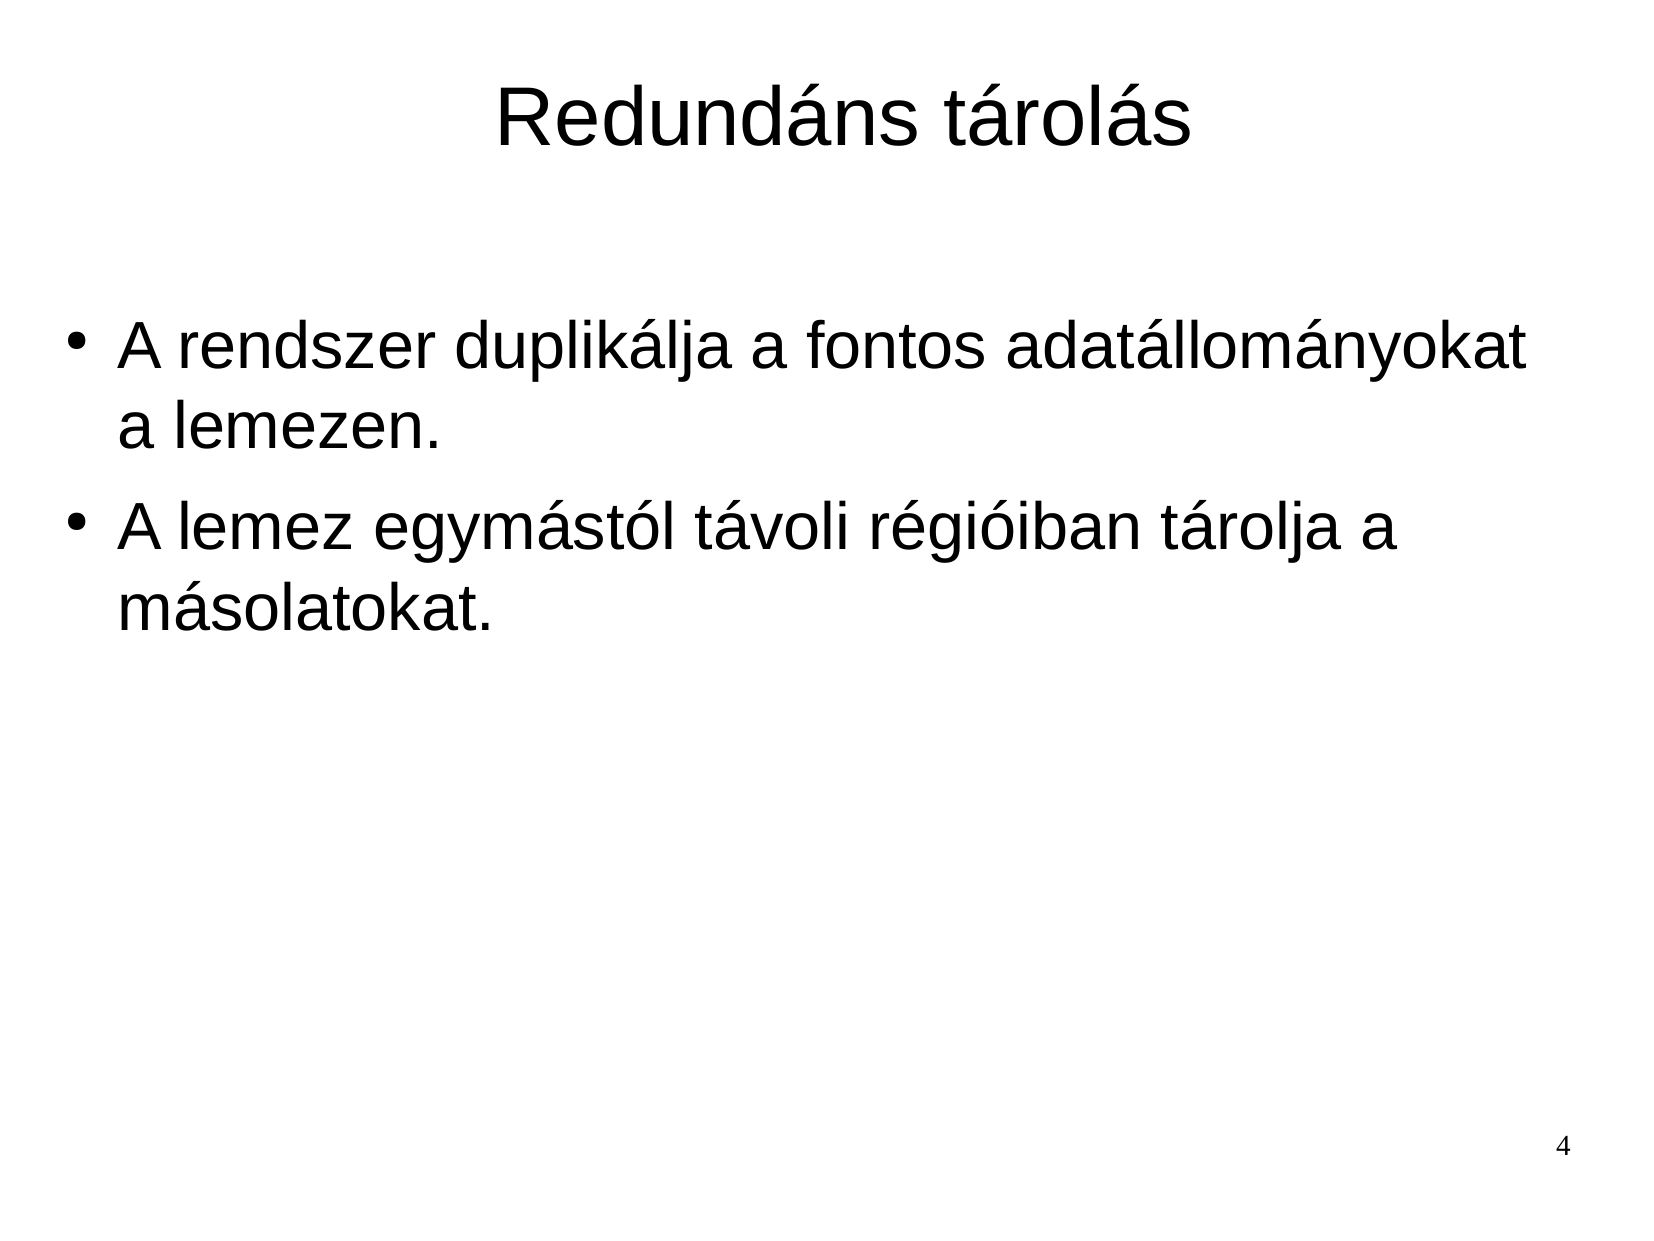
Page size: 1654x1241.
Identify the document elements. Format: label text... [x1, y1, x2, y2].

title Redundáns tárolás [123, 34, 1530, 191]
list A rendszer duplikálja a fontos adatállományokat a lemezen. A lemez egymástól távoli régióiban tárolja a másolatokat. [32, 294, 1595, 920]
